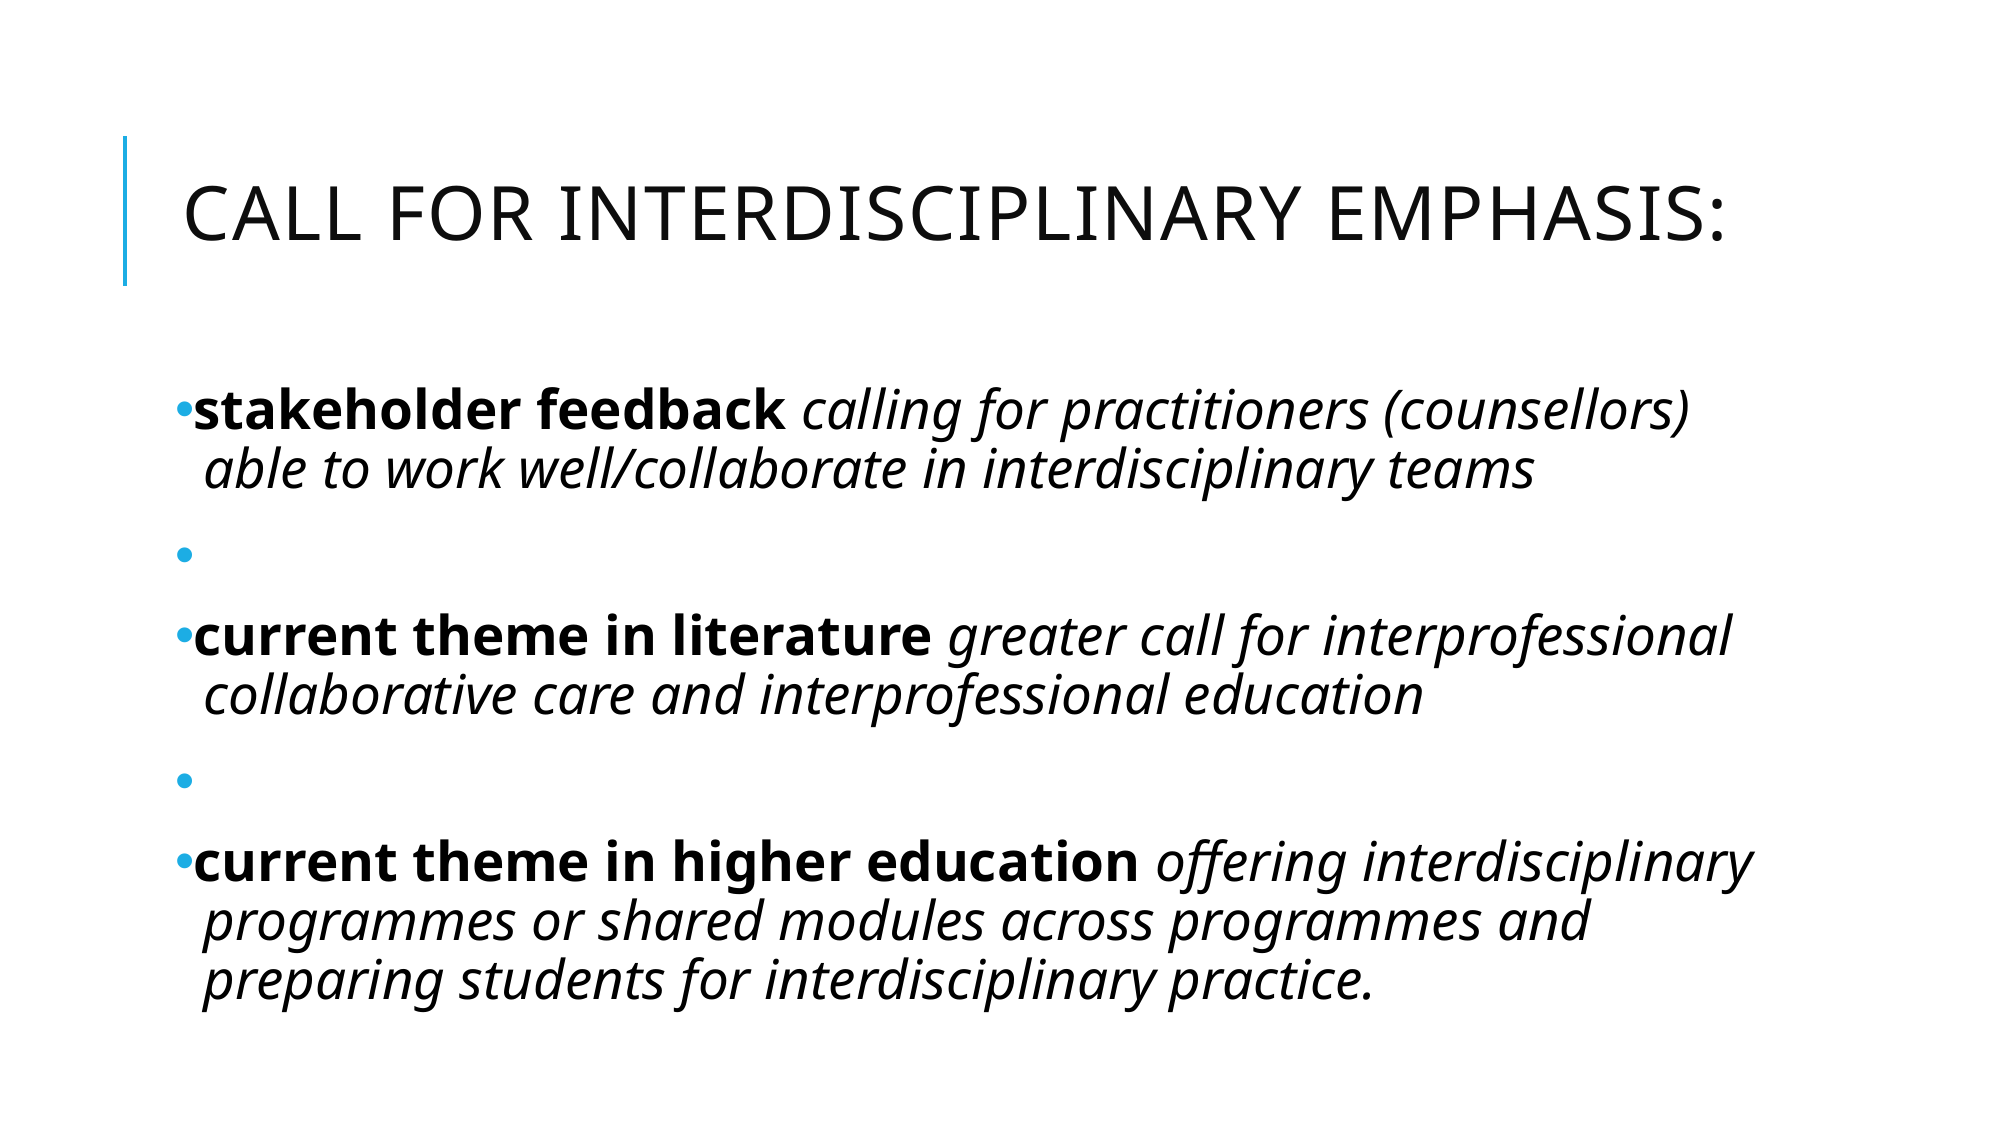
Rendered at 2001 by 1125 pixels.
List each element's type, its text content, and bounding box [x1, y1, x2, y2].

title Call for Interdisciplinary emphasis: [168, 96, 1763, 343]
list stakeholder feedback calling for practitioners (counsellors) able to work well/collaborate in interdisciplinary teams current theme in literature greater call for interprofessional collaborative care and interprofessional education current theme in higher education offering interdisciplinary programmes or shared modules across programmes and preparing students for interdisciplinary practice. [168, 375, 1763, 1036]
